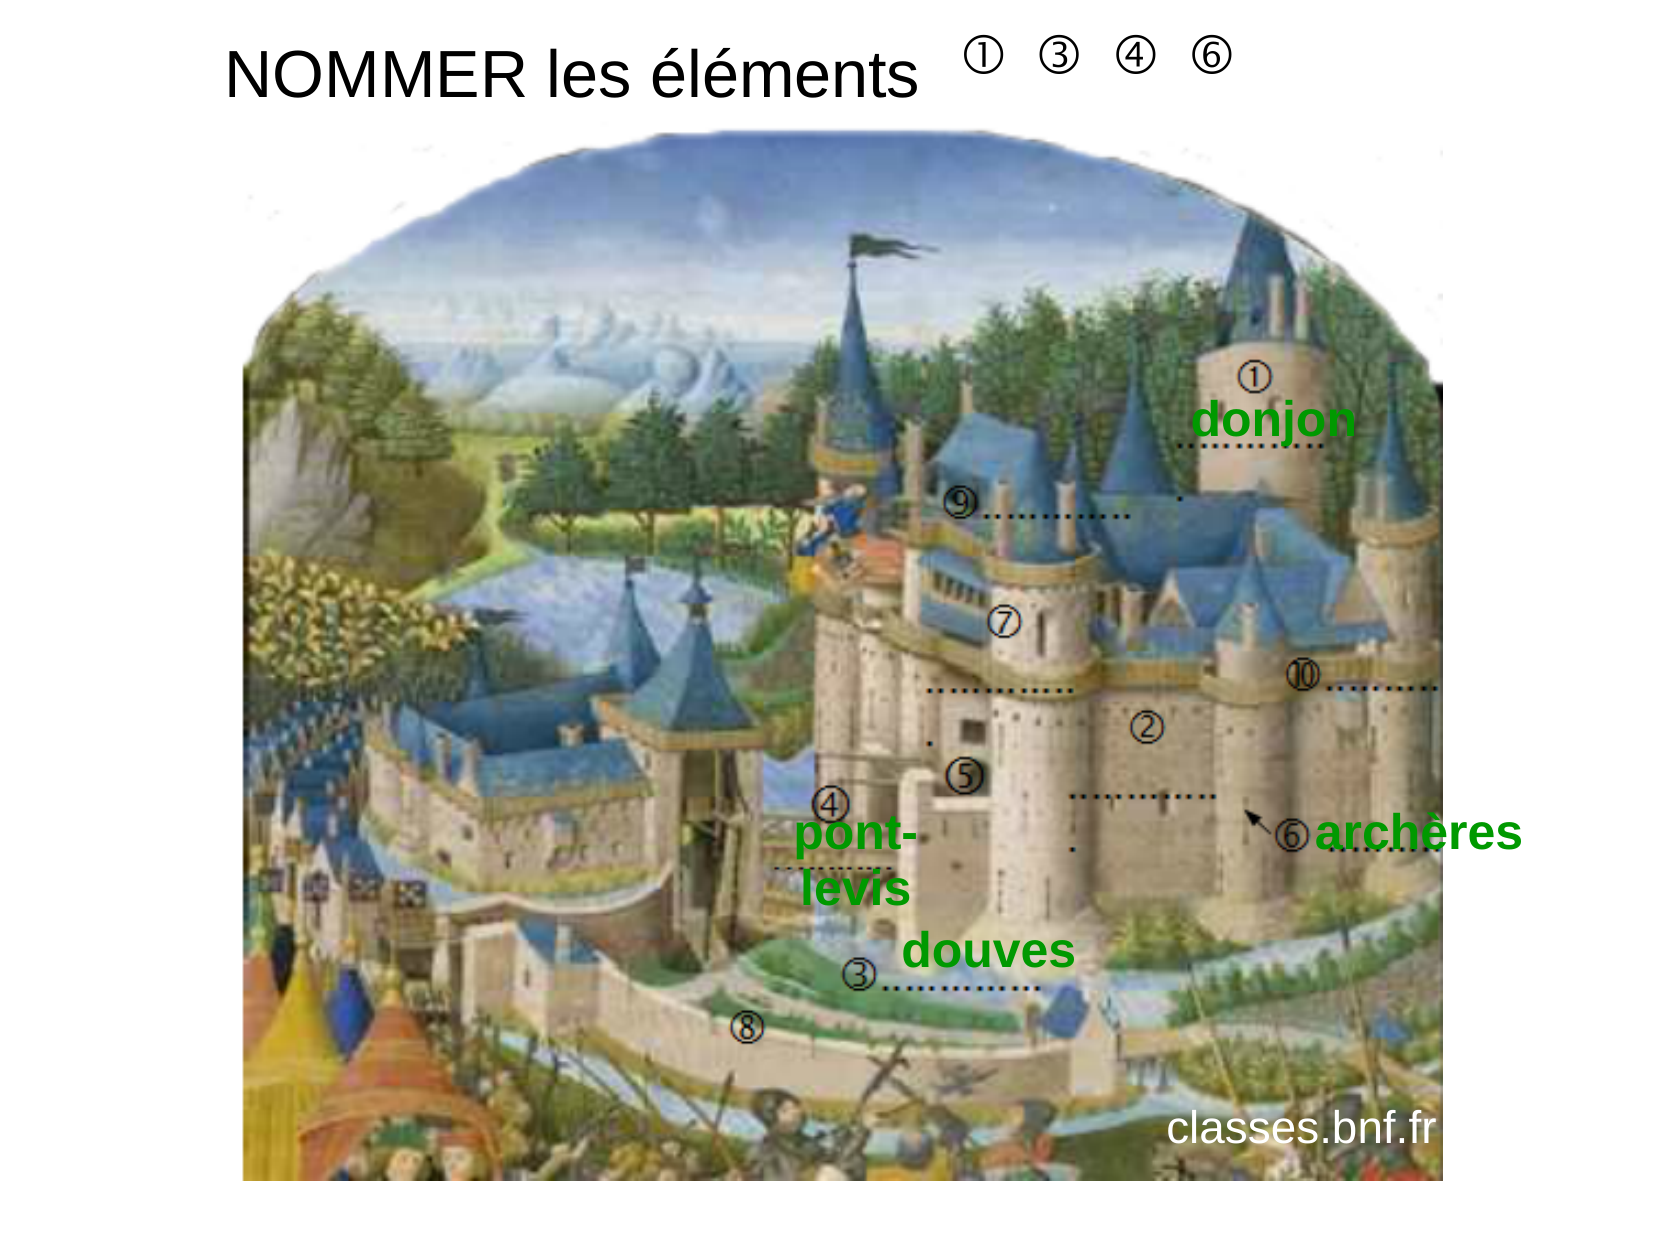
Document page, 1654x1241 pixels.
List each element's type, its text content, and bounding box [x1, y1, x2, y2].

text_box NOMMER les éléments [200, 29, 945, 120]
text_box     [944, 29, 1595, 105]
text_box donjon [1175, 383, 1388, 525]
text_box classes.bnf.fr [1151, 1094, 1477, 1161]
text_box douves [886, 915, 1123, 1069]
text_box pont-levis [738, 797, 974, 951]
text_box archères [1300, 797, 1565, 945]
picture [237, 107, 1443, 1182]
